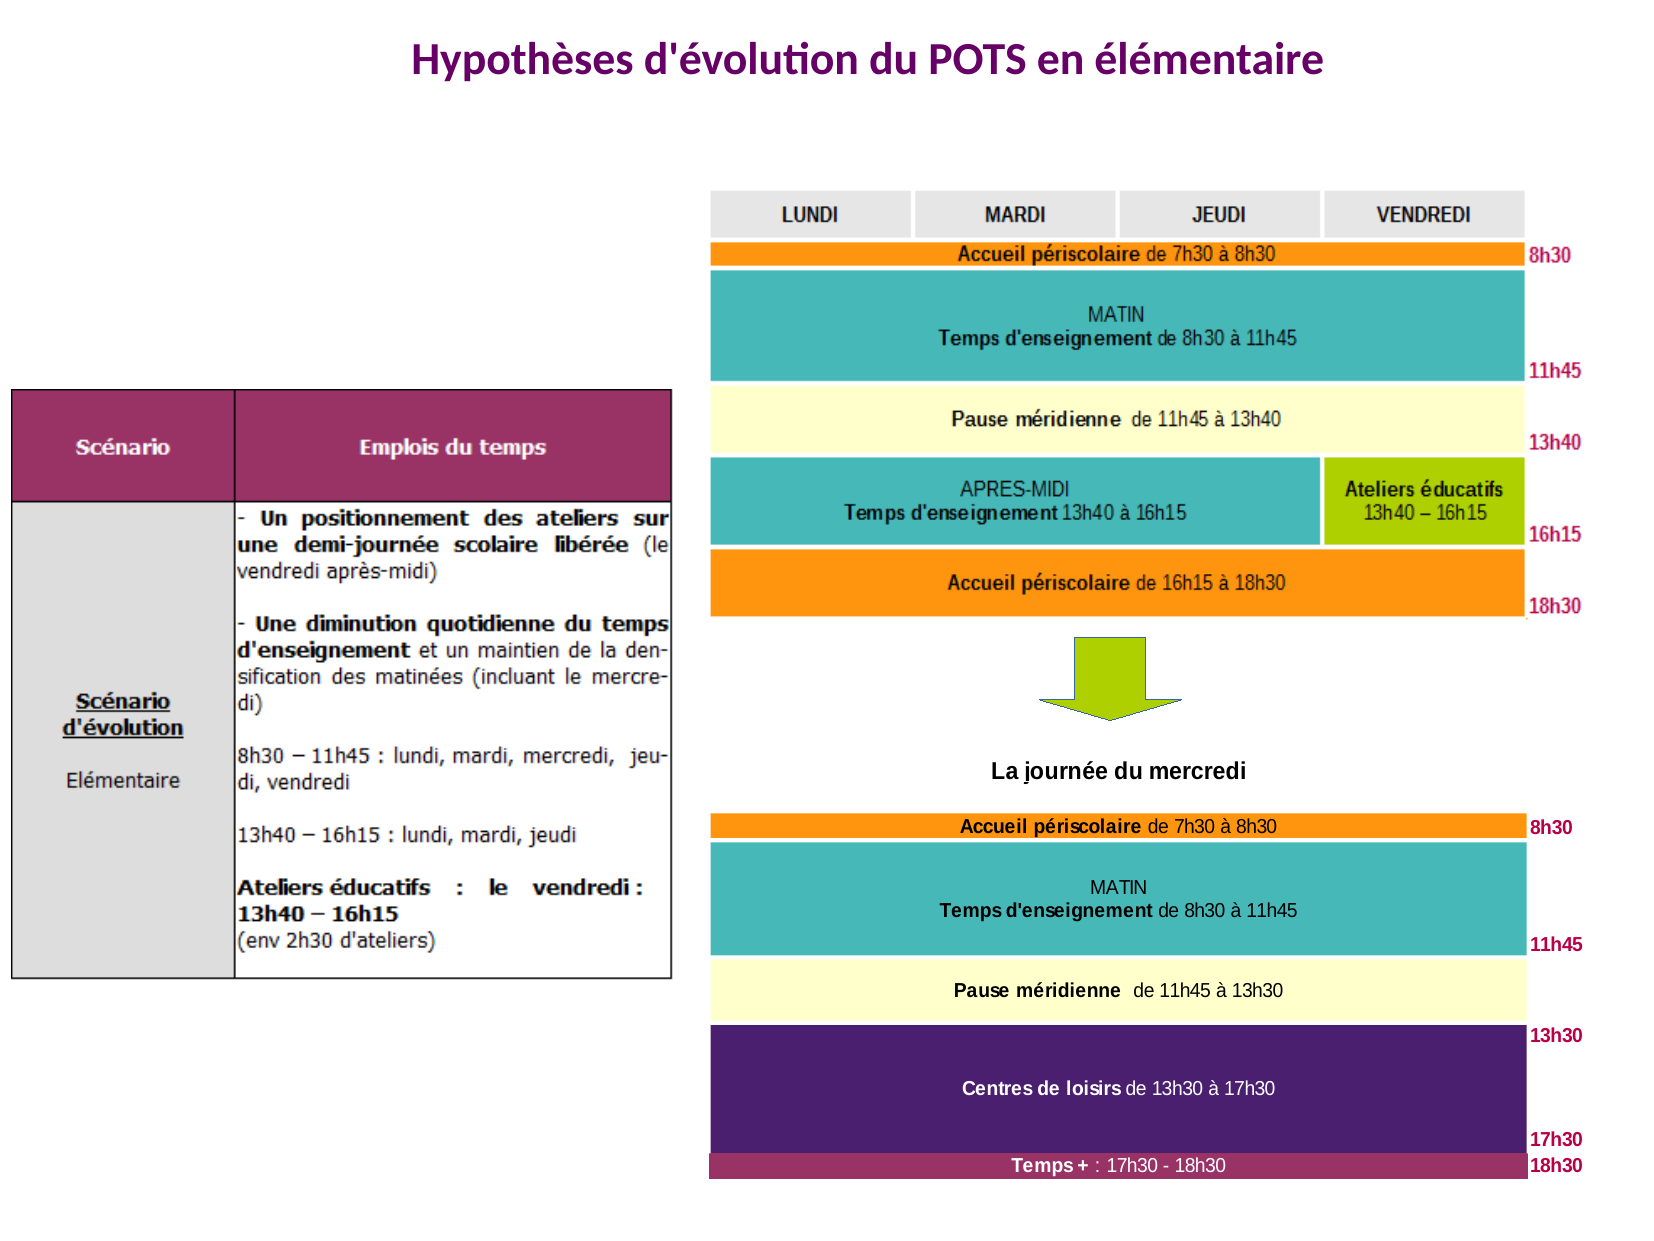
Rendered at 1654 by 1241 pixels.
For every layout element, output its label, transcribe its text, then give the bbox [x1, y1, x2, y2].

picture [11, 389, 674, 981]
text_box [1039, 637, 1182, 721]
text_box Hypothèses d'évolution du POTS en élémentaire [188, 11, 1512, 130]
picture [708, 756, 1654, 1182]
picture [708, 188, 1654, 626]
